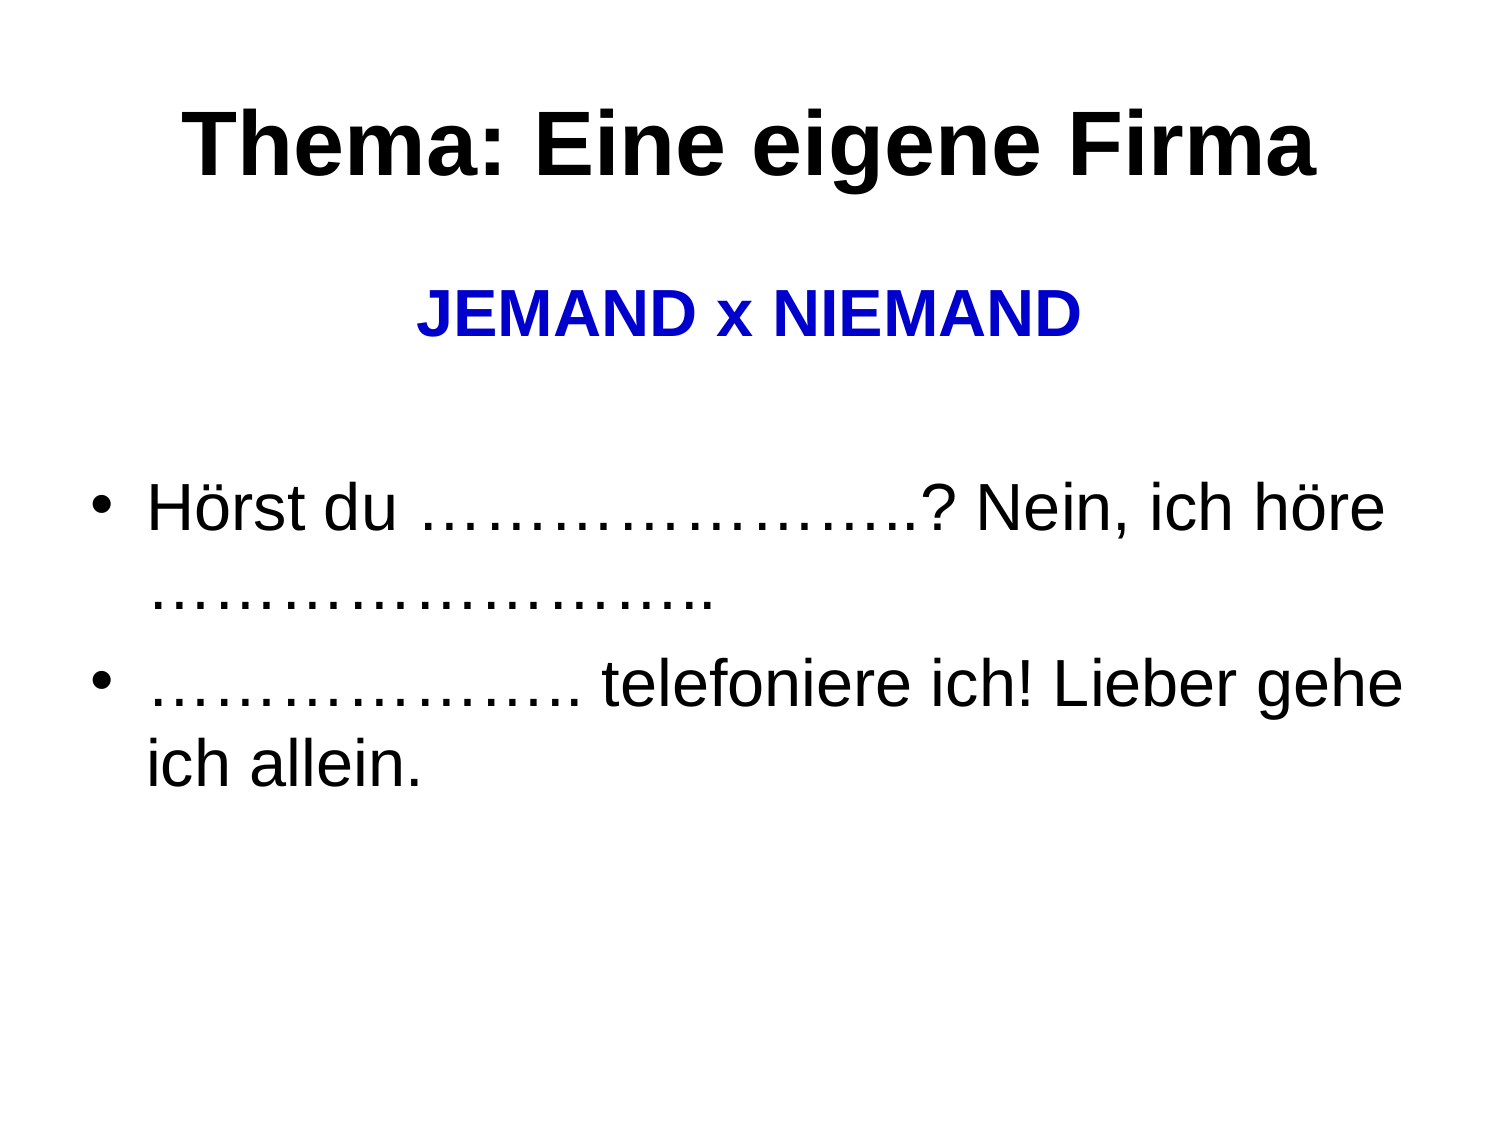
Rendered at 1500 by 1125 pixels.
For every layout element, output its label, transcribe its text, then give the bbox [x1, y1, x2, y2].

list JEMAND x NIEMAND Hörst du …………………..? Nein, ich höre …………………….. ……………….. telefoniere ich! Lieber gehe ich allein. [75, 262, 1426, 1006]
title Thema: Eine eigene Firma [75, 45, 1426, 233]
